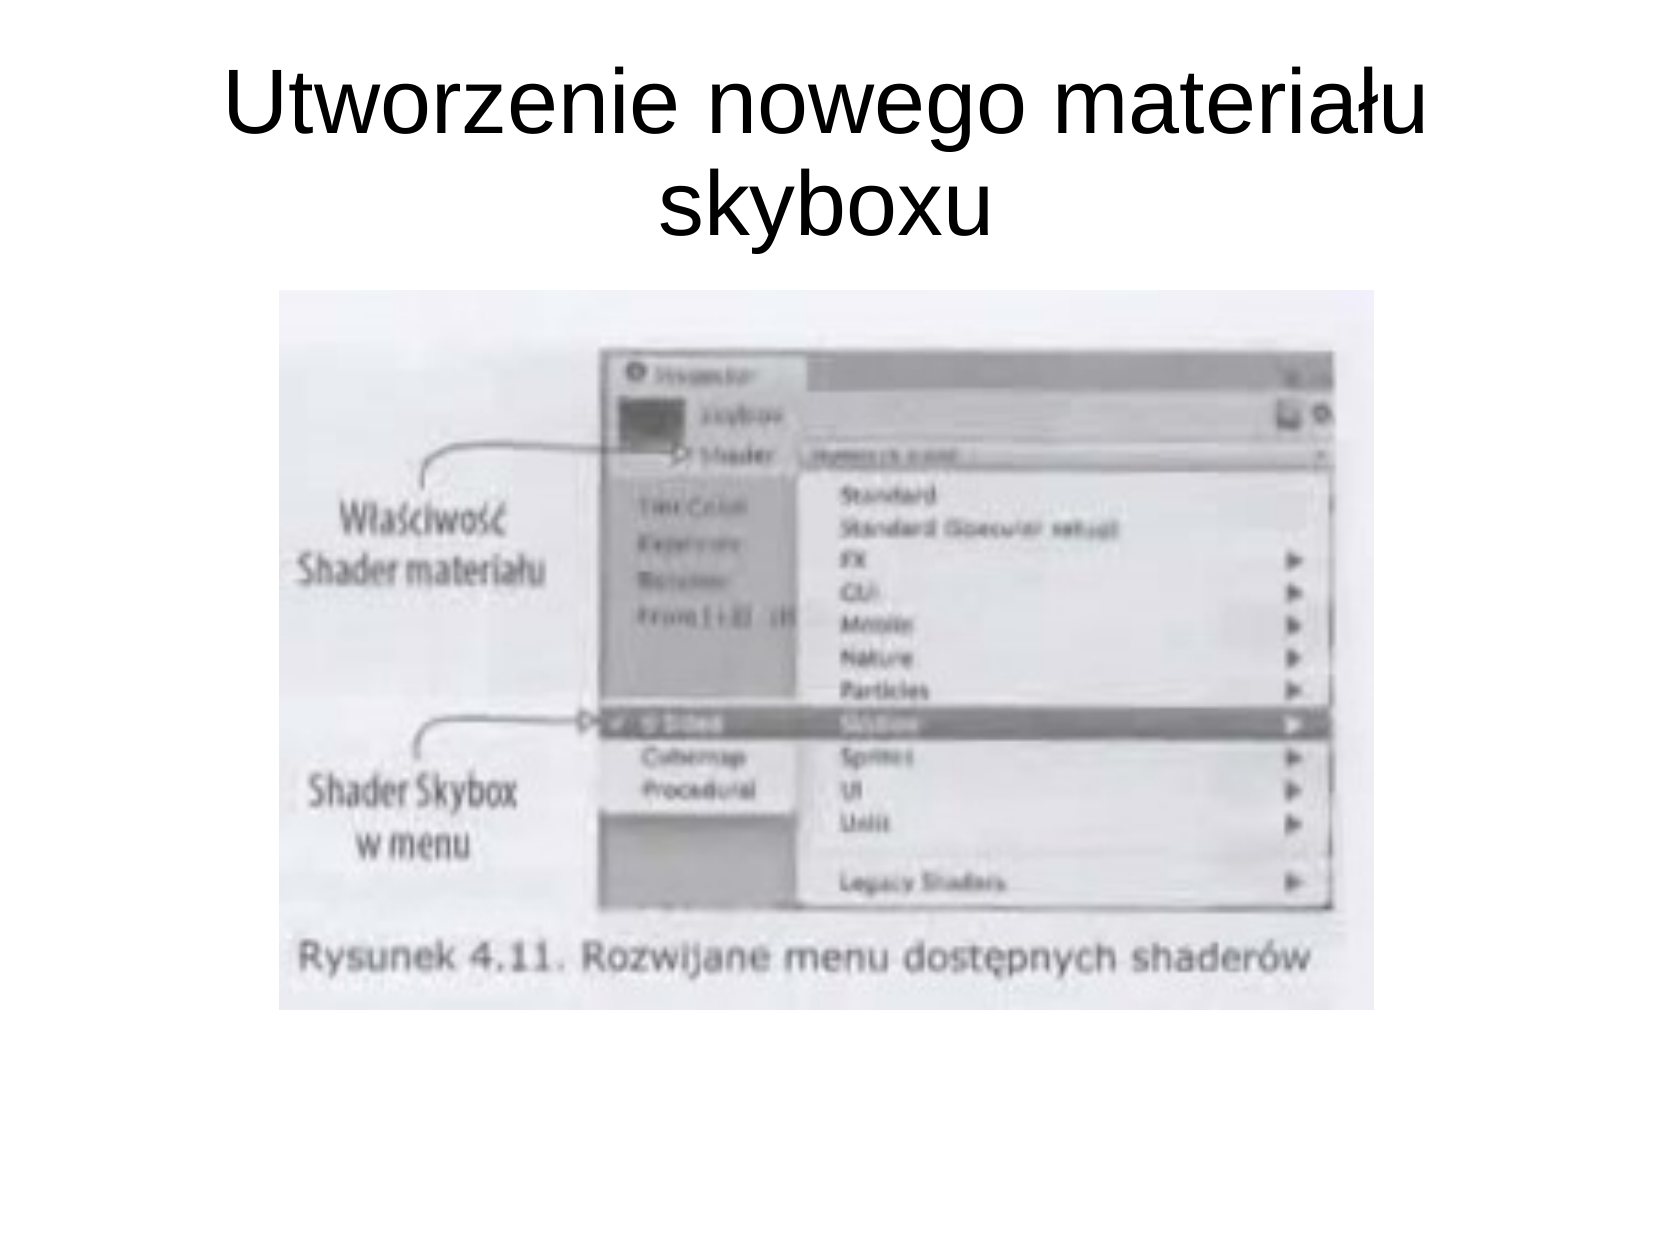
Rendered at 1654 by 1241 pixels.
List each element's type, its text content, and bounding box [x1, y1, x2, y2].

picture [279, 290, 1374, 1010]
title Utworzenie nowego materiału skyboxu [82, 49, 1571, 257]
